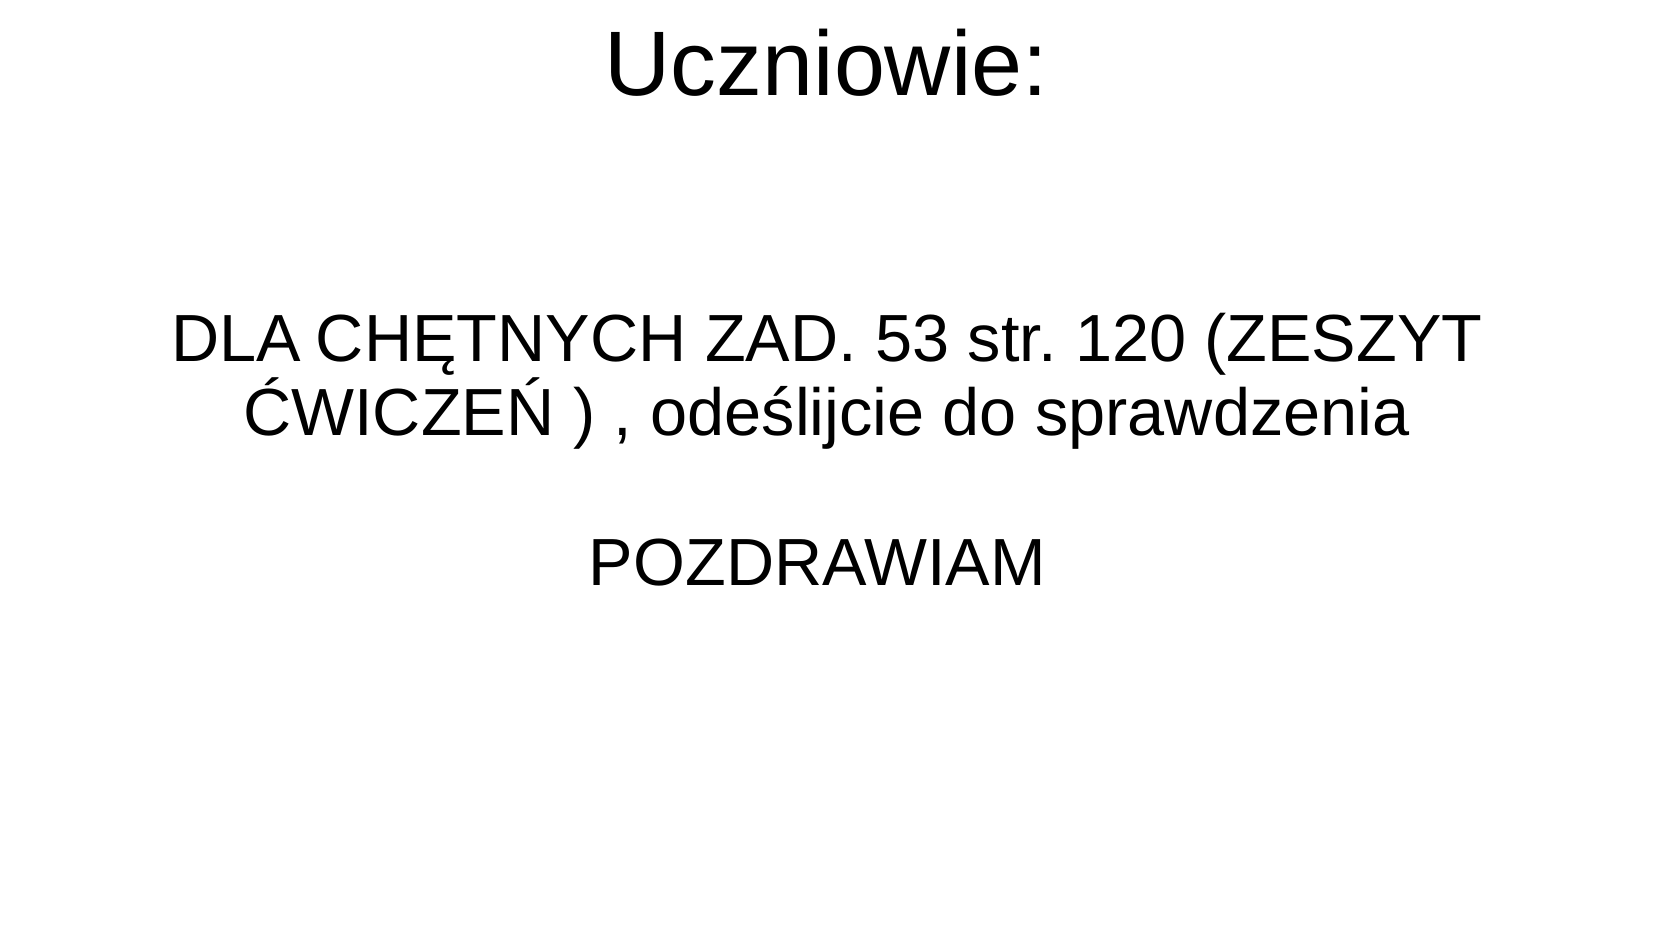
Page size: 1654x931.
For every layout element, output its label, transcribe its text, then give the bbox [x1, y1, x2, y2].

subtitle DLA CHĘTNYCH ZAD. 53 str. 120 (ZESZYT ĆWICZEŃ ) , odeślijcie do sprawdzenia POZDRAWIAM [82, 0, 1571, 931]
